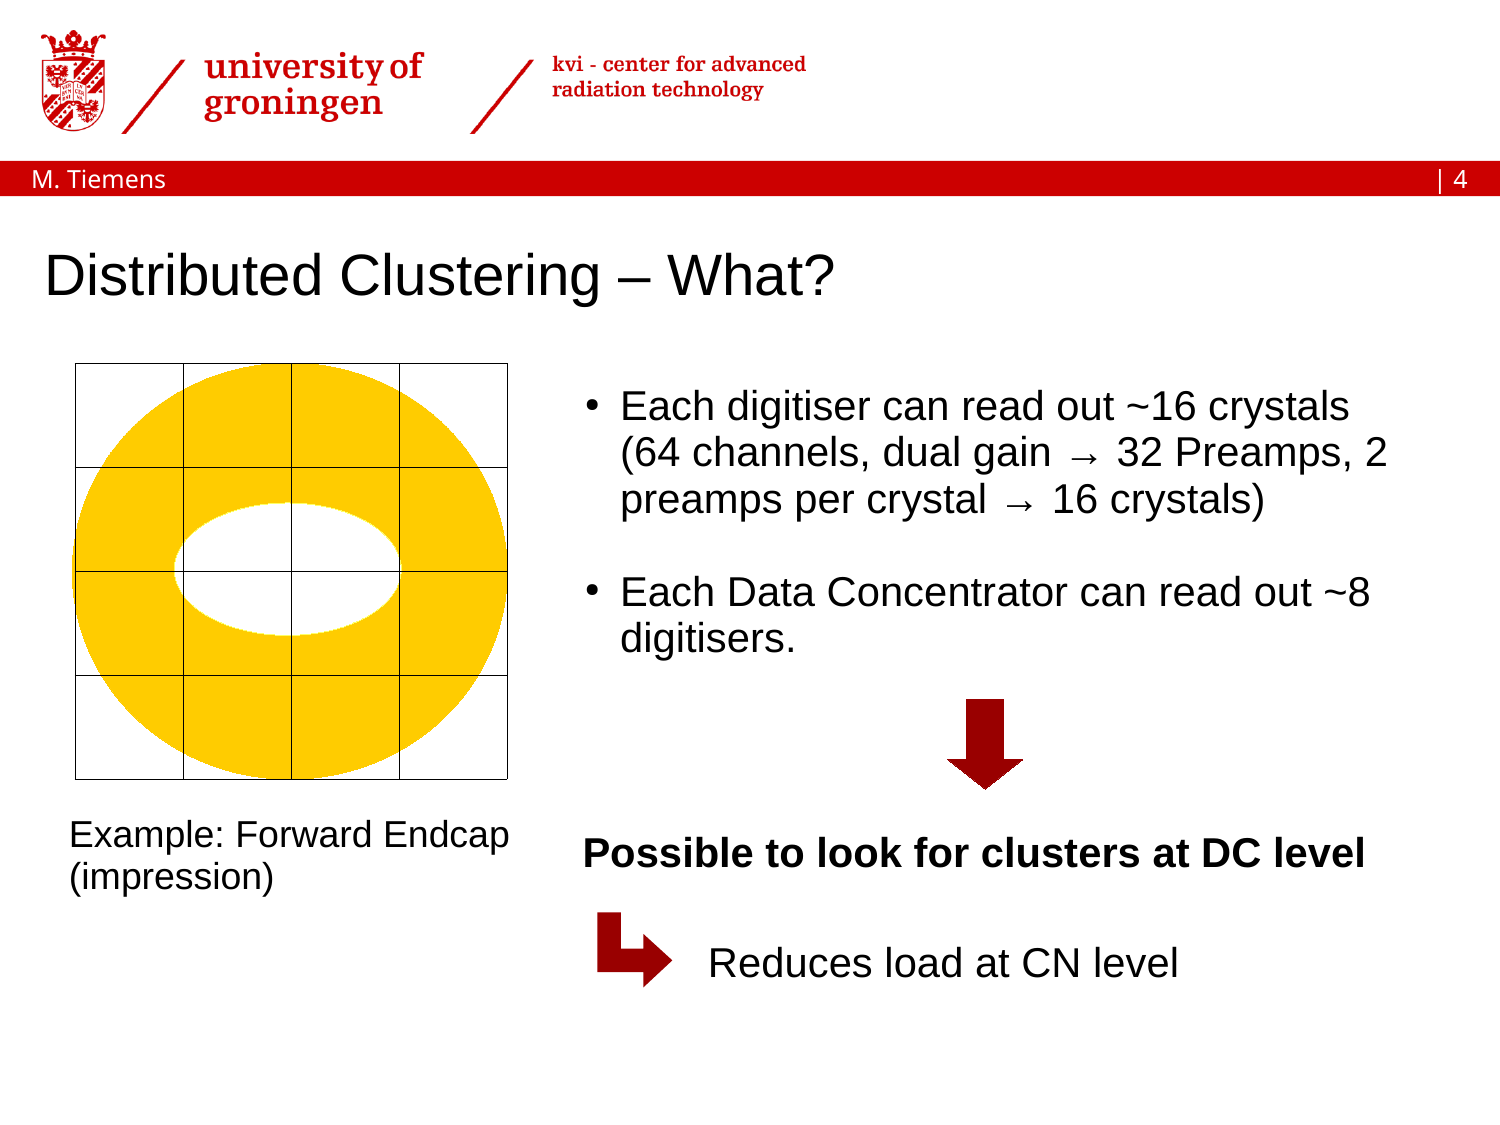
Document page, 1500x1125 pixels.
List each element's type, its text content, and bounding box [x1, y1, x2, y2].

table_cell [76, 572, 183, 675]
table_header [292, 364, 399, 467]
picture [41, 30, 806, 134]
text_box Distributed Clustering – What? [30, 235, 852, 315]
text_box [947, 699, 1023, 790]
table_cell [184, 676, 291, 779]
text_box [597, 912, 673, 988]
table_header [76, 364, 183, 467]
table_cell [400, 676, 507, 779]
text_box [0, 0, 1500, 197]
table_cell [184, 572, 291, 675]
table_cell [292, 468, 399, 571]
table_cell [76, 468, 183, 571]
table_header [184, 364, 291, 467]
table_cell [76, 676, 183, 779]
table_header [400, 364, 507, 467]
text_box Example: Forward Endcap (impression) [54, 805, 535, 905]
table_cell [184, 468, 291, 571]
text_box | <number> [1316, 155, 1483, 235]
text_box Each digitiser can read out ~16 crystals (64 channels, dual gain → 32 Preamps, 2 preamps per crystal → 16 crystals) Each Data Concentrator can read out ~8 digitisers. [570, 375, 1411, 671]
text_box Reduces load at CN level [693, 932, 1195, 995]
table_cell [400, 468, 507, 571]
text_box M. Tiemens [16, 155, 228, 201]
text_box Possible to look for clusters at DC level [567, 822, 1381, 885]
table_cell [292, 572, 399, 675]
table_cell [400, 572, 507, 675]
table_cell [292, 676, 399, 779]
